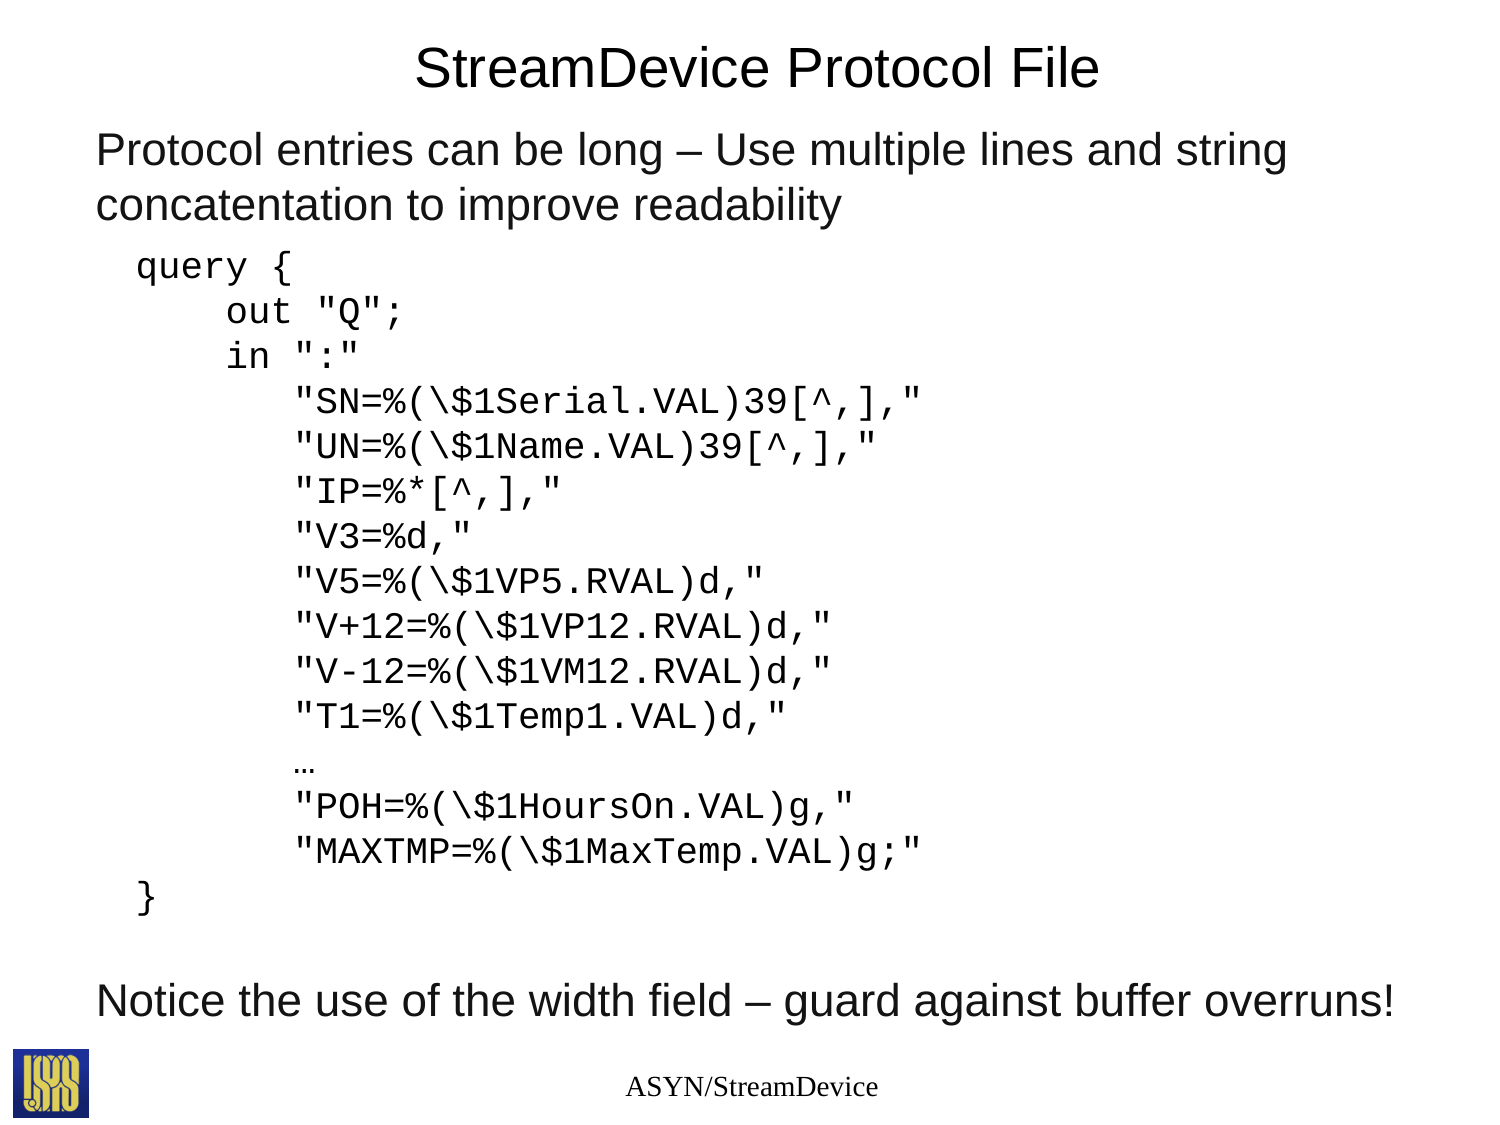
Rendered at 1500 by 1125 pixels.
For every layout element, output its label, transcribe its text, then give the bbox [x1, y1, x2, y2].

text_box Notice the use of the width field – guard against buffer overruns! [81, 963, 1432, 1033]
text_box Protocol entries can be long – Use multiple lines and string concatentation to improve readability [80, 112, 1431, 238]
title StreamDevice Protocol File [55, 30, 1426, 107]
text_box query { out "Q"; in ":" "SN=%(\$1Serial.VAL)39[^,]," "UN=%(\$1Name.VAL)39[^,]," "IP=%*[^,]," "V3=%d," "V5=%(\$1VP5.RVAL)d," "V+12=%(\$1VP12.RVAL)d," "V-12=%(\$1VM12.RVAL)d," "T1=%(\$1Temp1.VAL)d," … "POH=%(\$1HoursOn.VAL)g," "MAXTMP=%(\$1MaxTemp.VAL)g;" } [120, 238, 1083, 924]
picture [13, 1049, 89, 1118]
